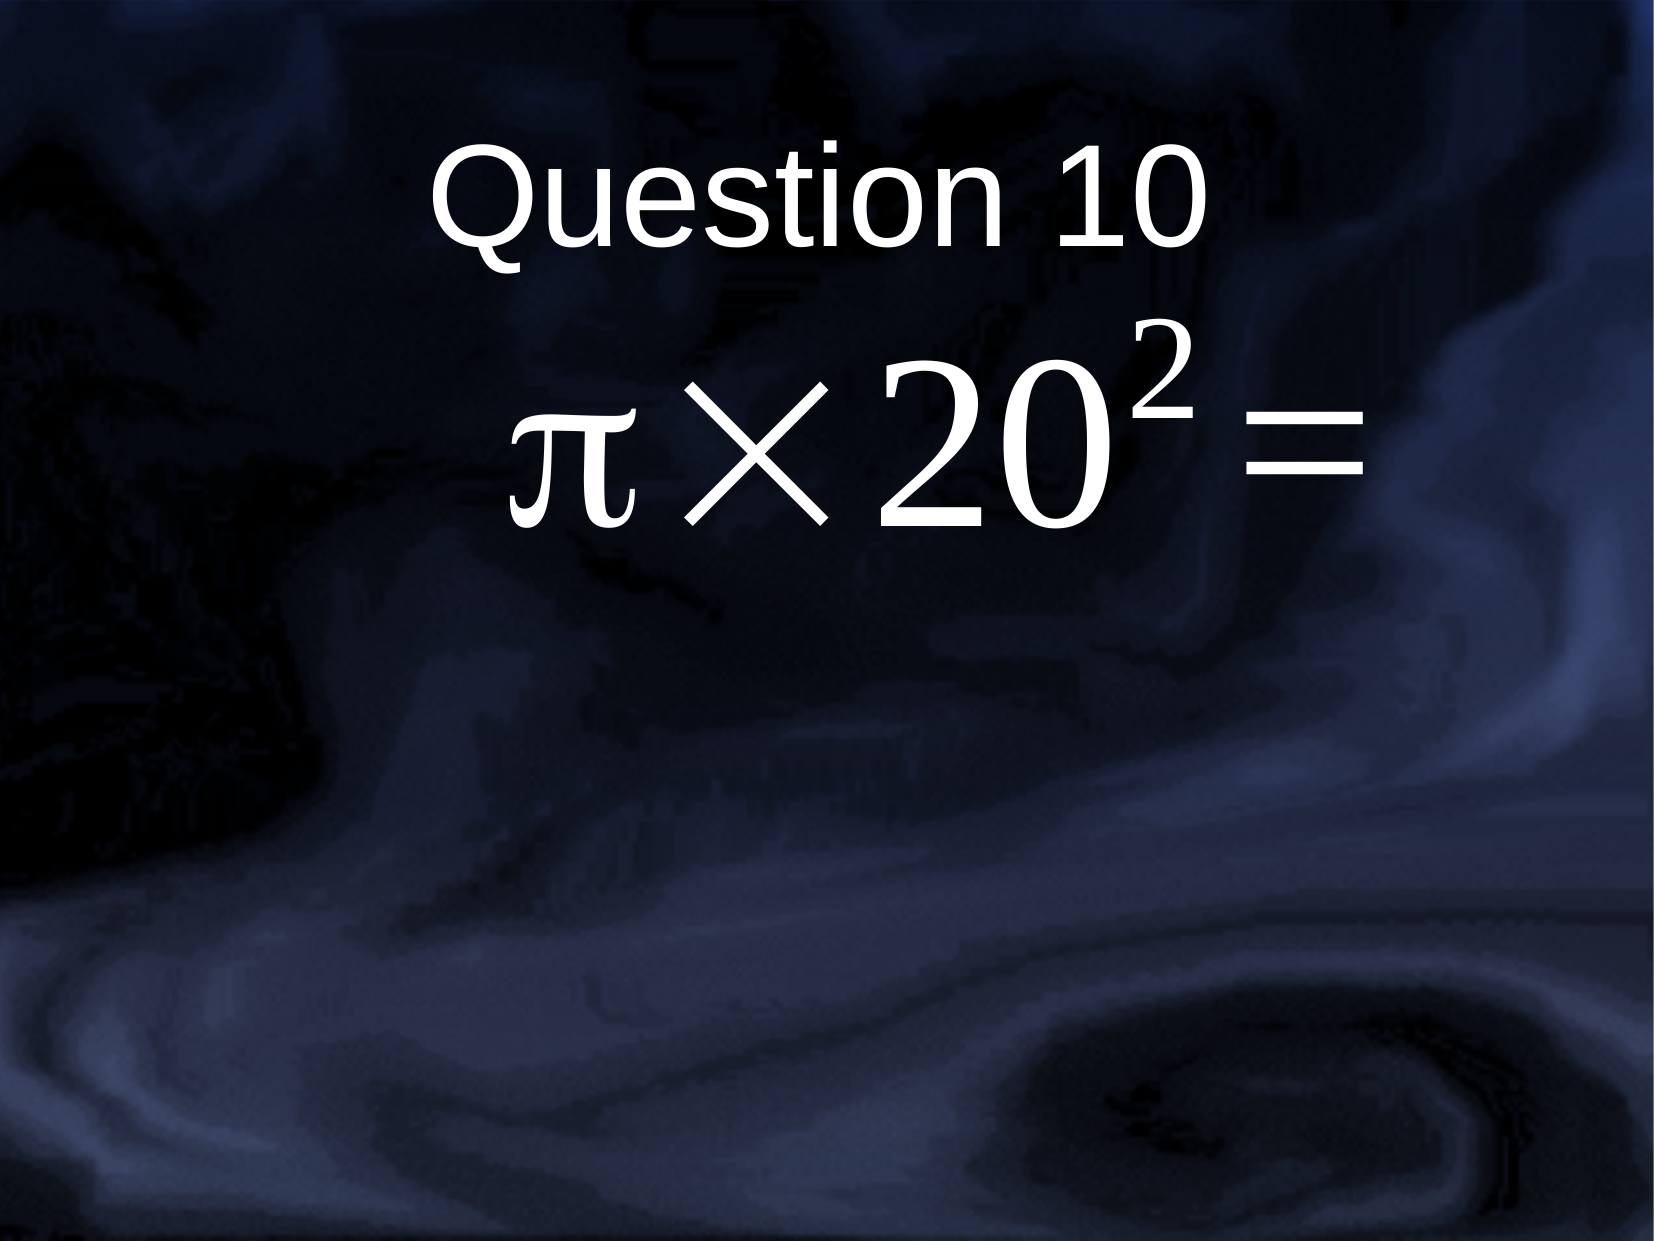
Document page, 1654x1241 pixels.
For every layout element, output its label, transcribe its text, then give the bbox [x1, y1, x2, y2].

subtitle Question 10 [75, 105, 1564, 511]
chart [495, 285, 1388, 580]
picture [0, 0, 1654, 1241]
